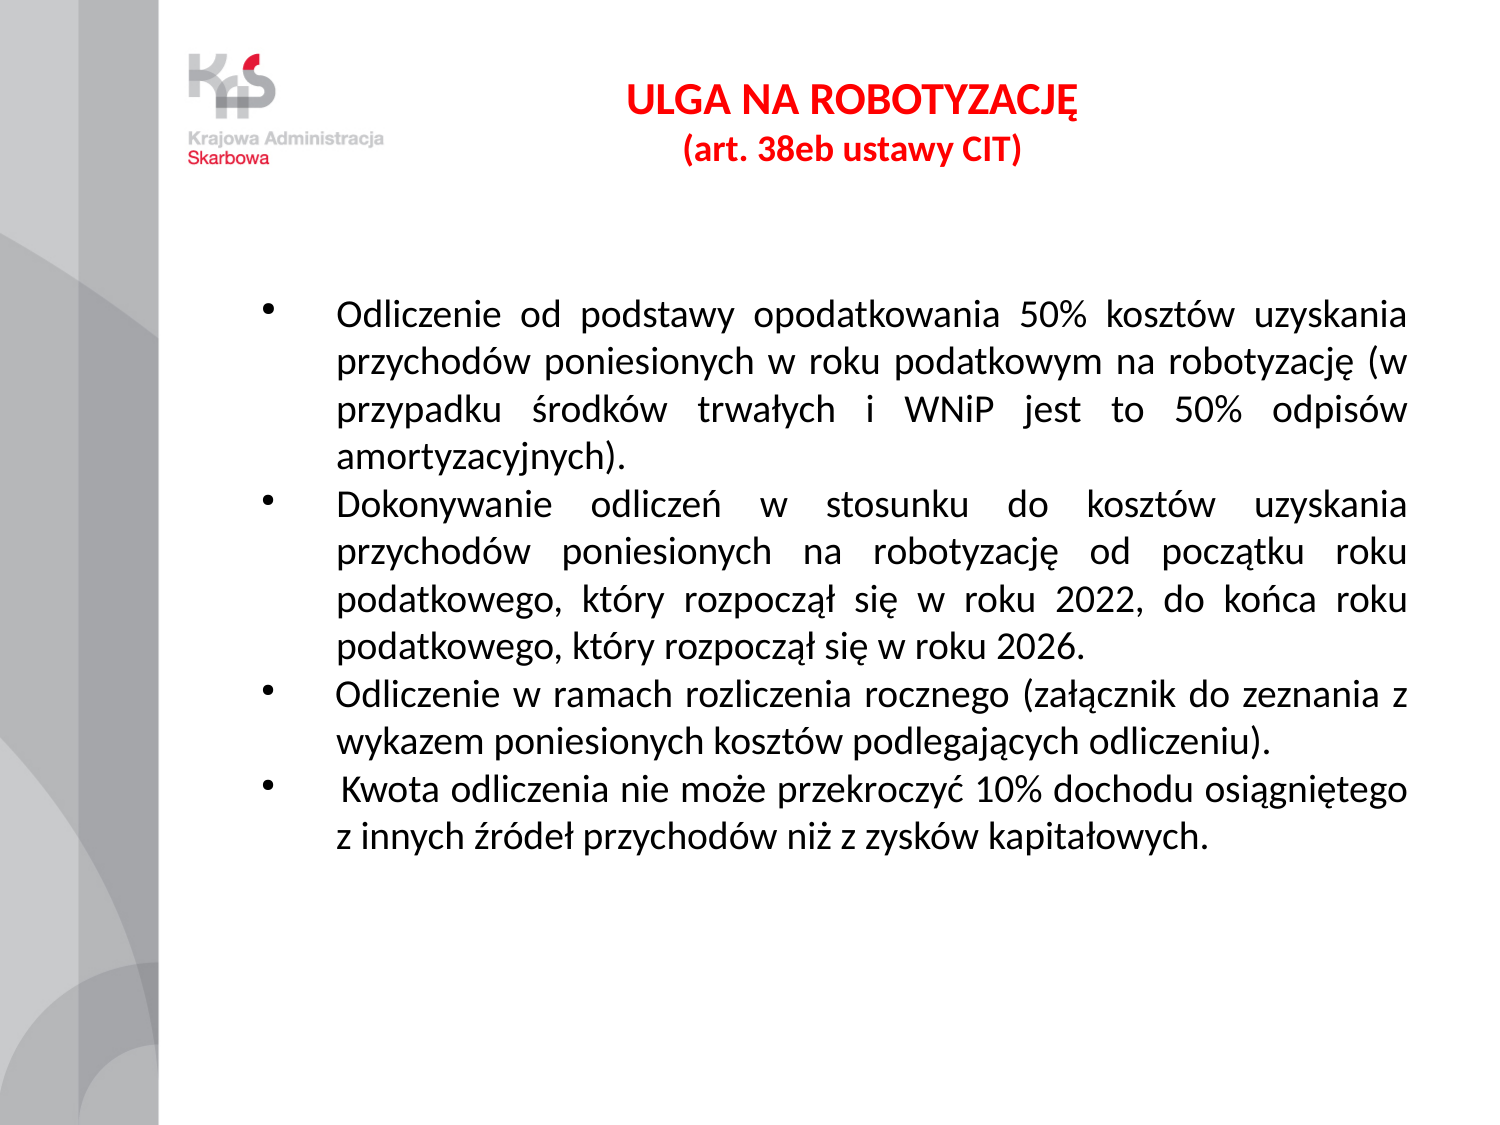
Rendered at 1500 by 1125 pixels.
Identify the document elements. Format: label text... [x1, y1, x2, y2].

picture [0, 0, 1500, 1125]
title ULGA NA ROBOTYZACJĘ (art. 38eb ustawy CIT) [356, 61, 1349, 178]
text_box Odliczenie od podstawy opodatkowania 50% kosztów uzyskania przychodów poniesionych w roku podatkowym na robotyzację (w przypadku środków trwałych i WNiP jest to 50% odpisów amortyzacyjnych). Dokonywanie odliczeń w stosunku do kosztów uzyskania przychodów poniesionych na robotyzację od początku roku podatkowego, który rozpoczął się w roku 2022, do końca roku podatkowego, który rozpoczął się w roku 2026. Odliczenie w ramach rozliczenia rocznego (załącznik do zeznania z wykazem poniesionych kosztów podlegających odliczeniu). Kwota odliczenia nie może przekroczyć 10% dochodu osiągniętego z innych źródeł przychodów niż z zysków kapitałowych. [210, 277, 1424, 866]
